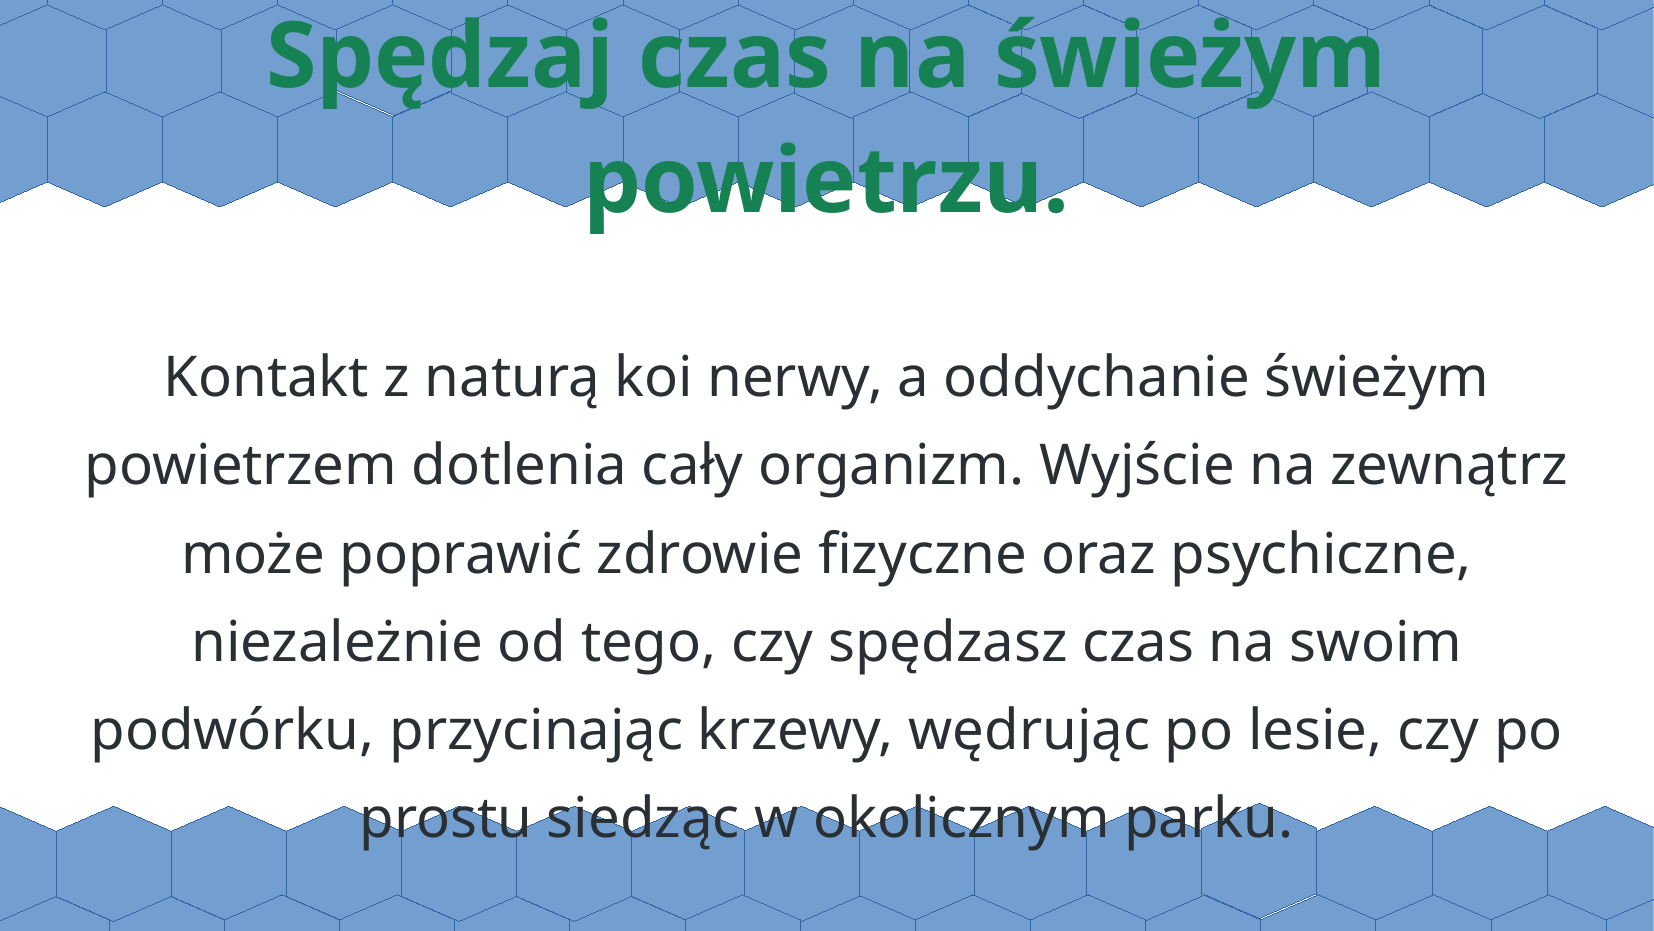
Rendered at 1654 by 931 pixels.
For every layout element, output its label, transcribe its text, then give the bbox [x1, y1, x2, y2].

title Spędzaj czas na świeżym powietrzu. [82, 0, 1571, 237]
list Kontakt z naturą koi nerwy, a oddychanie świeżym powietrzem dotlenia cały organizm. Wyjście na zewnątrz może poprawić zdrowie fizyczne oraz psychiczne, niezależnie od tego, czy spędzasz czas na swoim podwórku, przycinając krzewy, wędrując po lesie, czy po prostu siedząc w okolicznym parku. [82, 324, 1571, 865]
